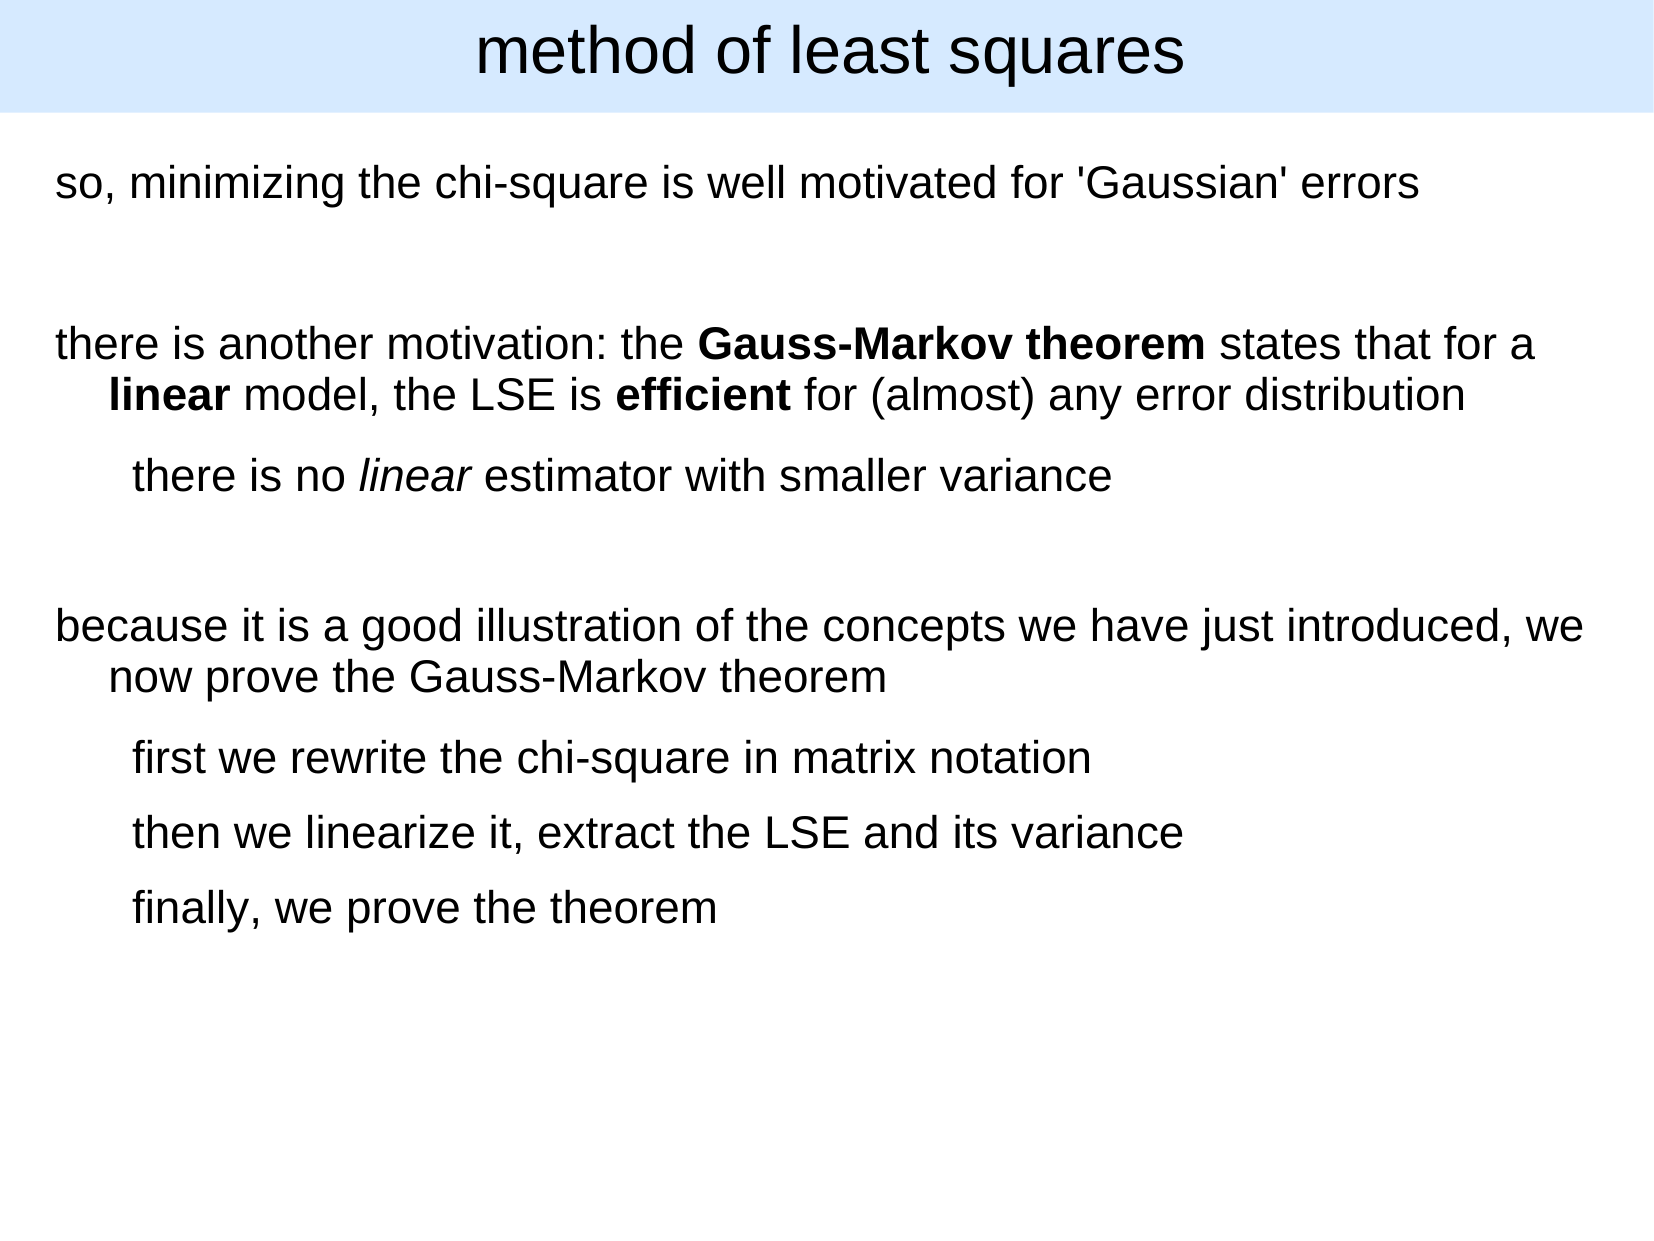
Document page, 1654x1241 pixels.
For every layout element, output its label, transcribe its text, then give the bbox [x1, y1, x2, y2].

list so, minimizing the chi-square is well motivated for 'Gaussian' errors there is another motivation: the Gauss-Markov theorem states that for a linear model, the LSE is efficient for (almost) any error distribution there is no linear estimator with smaller variance because it is a good illustration of the concepts we have just introduced, we now prove the Gauss-Markov theorem first we rewrite the chi-square in matrix notation then we linearize it, extract the LSE and its variance finally, we prove the theorem [37, 156, 1613, 1120]
title method of least squares [86, 0, 1576, 100]
